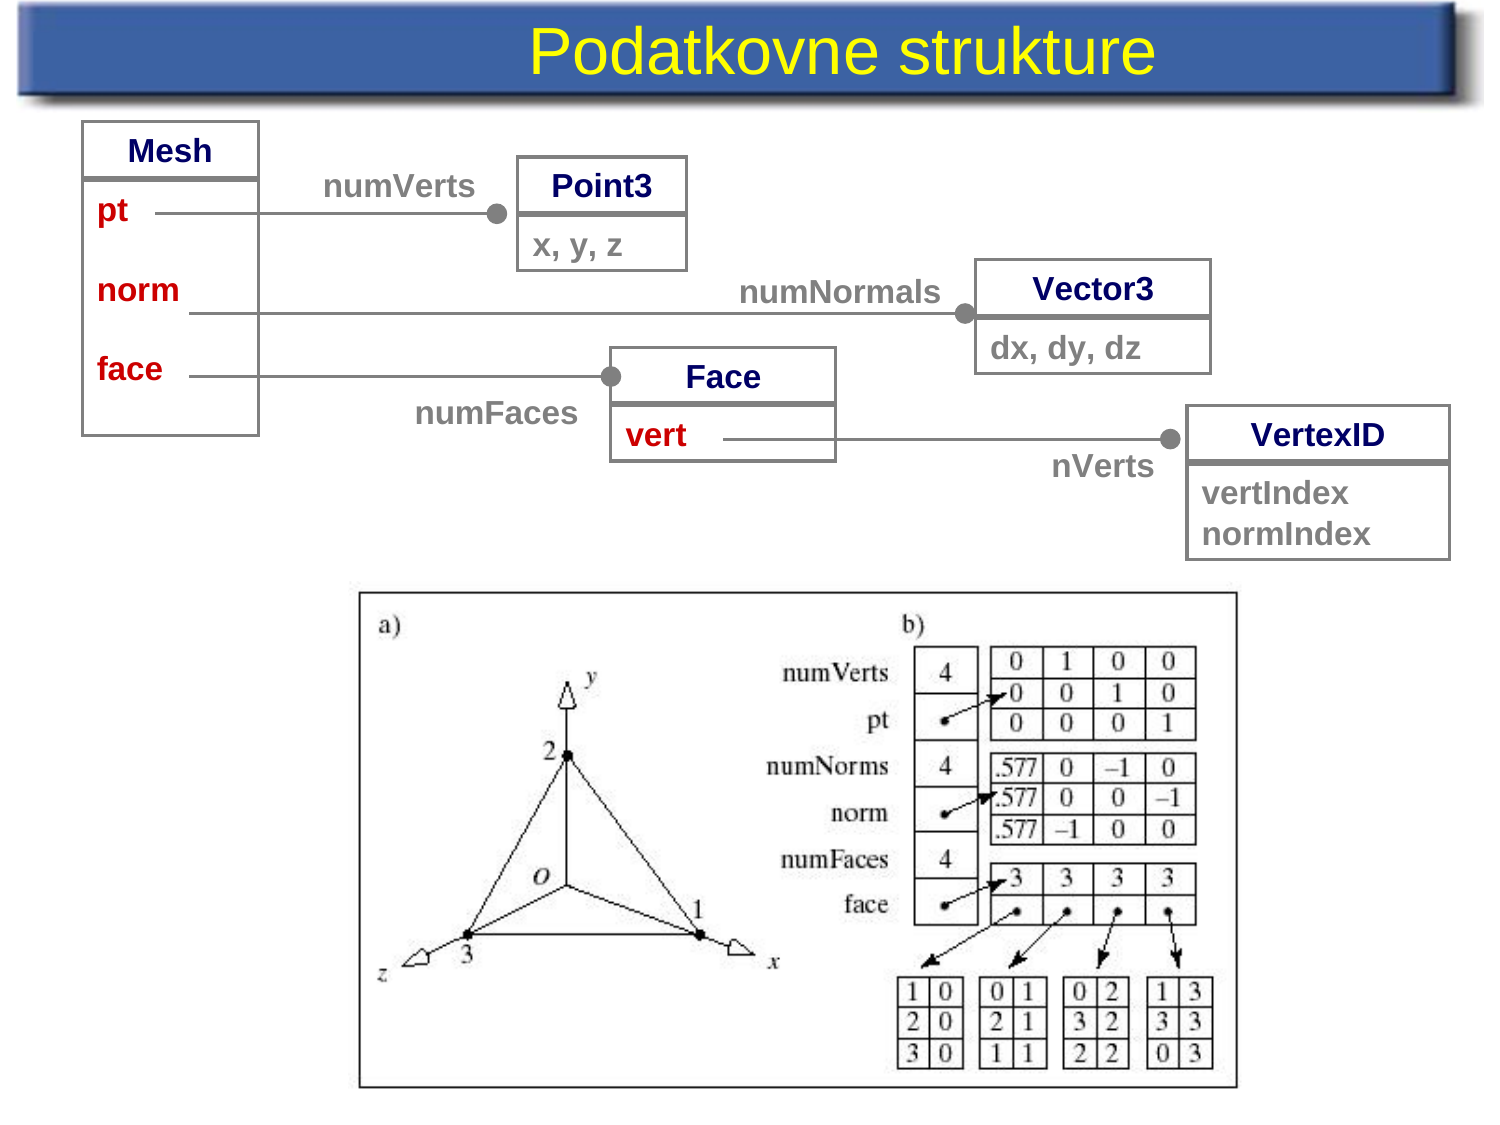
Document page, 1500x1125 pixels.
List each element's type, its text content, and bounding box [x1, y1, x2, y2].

text_box numVerts [308, 156, 492, 213]
text_box pt norm face [82, 180, 259, 436]
text_box Podatkovne strukture [513, 0, 1174, 96]
text_box vert [610, 405, 836, 461]
picture [16, 0, 1484, 113]
text_box Point3 [517, 156, 687, 213]
text_box numNormals [723, 315, 955, 319]
text_box x, y, z [517, 215, 687, 271]
text_box vertIndex normIndex [1186, 463, 1450, 560]
text_box nVerts [1036, 436, 1170, 492]
text_box numNormals [723, 262, 957, 312]
picture [348, 581, 1253, 1098]
text_box dx, dy, dz [975, 318, 1211, 374]
text_box numFaces [399, 383, 594, 440]
text_box Mesh [82, 121, 259, 178]
text_box Vector3 [975, 259, 1211, 316]
text_box Face [610, 347, 836, 403]
text_box VertexID [1186, 405, 1450, 461]
